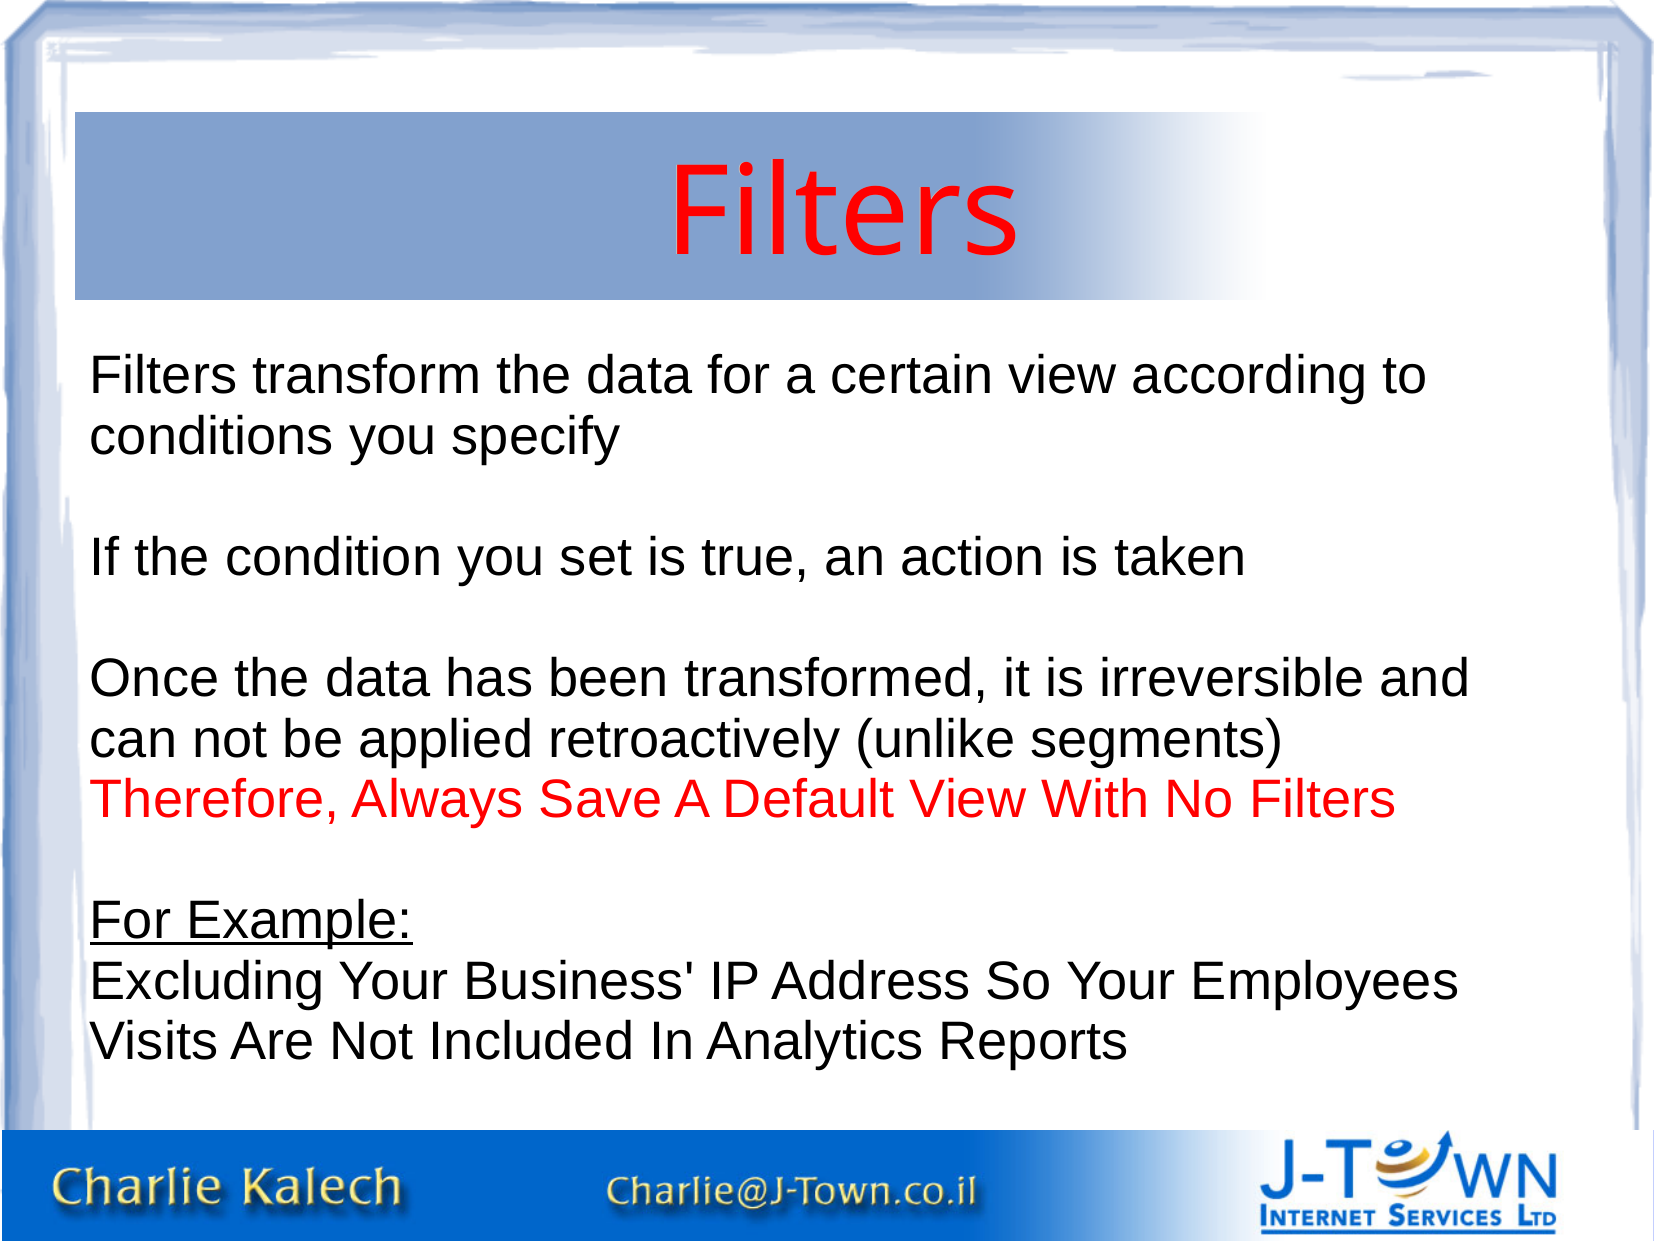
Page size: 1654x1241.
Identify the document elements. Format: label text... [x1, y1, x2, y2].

picture [0, 0, 1654, 1241]
text_box Filters transform the data for a certain view according to conditions you specify If the condition you set is true, an action is taken Once the data has been transformed, it is irreversible and can not be applied retroactively (unlike segments) Therefore, Always Save A Default View With No Filters For Example: Excluding Your Business' IP Address So Your Employees Visits Are Not Included In Analytics Reports [75, 337, 1576, 1100]
